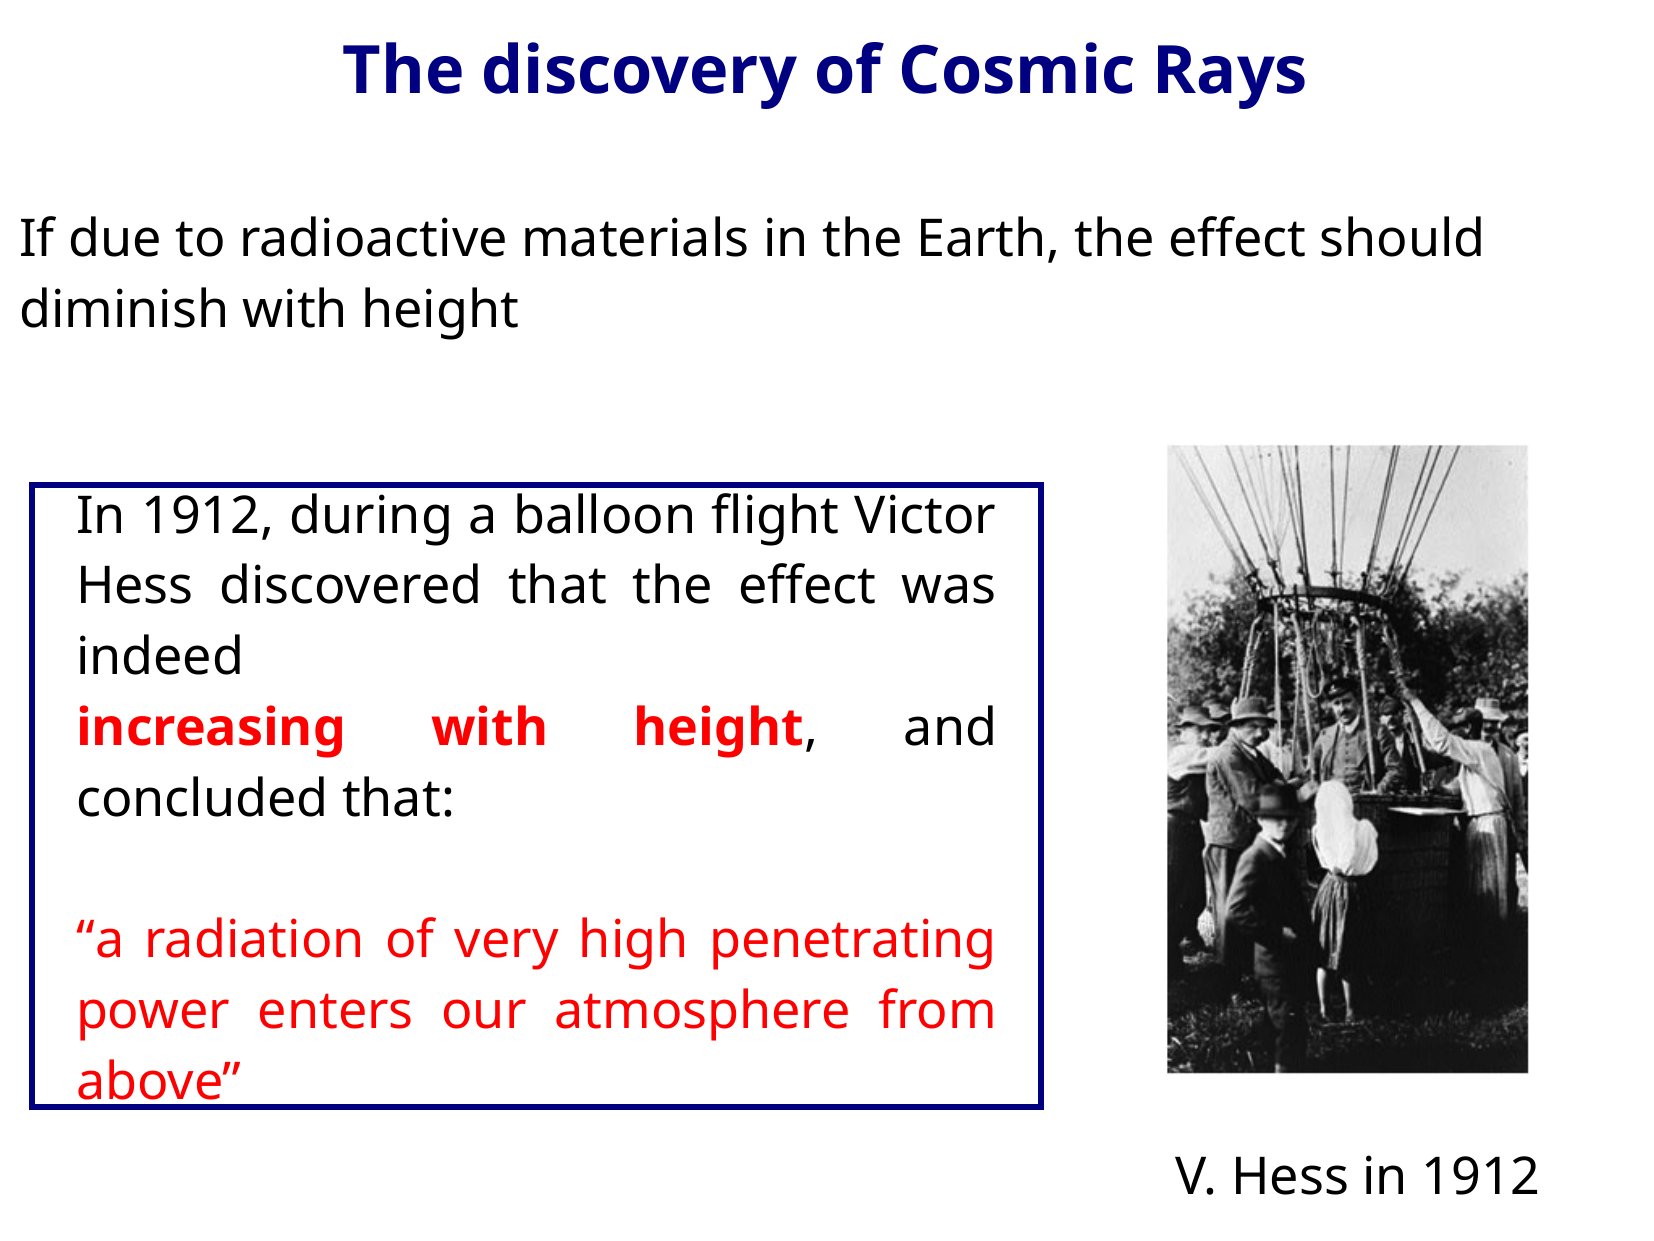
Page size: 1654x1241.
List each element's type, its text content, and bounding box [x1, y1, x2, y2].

text_box The discovery of Cosmic Rays [0, 4, 1652, 131]
text_box In 1912, during a balloon flight Victor Hess discovered that the effect was indeed increasing with height, and concluded that: “a radiation of very high penetrating power enters our atmosphere from above” [32, 484, 1042, 1107]
picture [1166, 444, 1530, 1075]
text_box V. Hess in 1912 [1089, 1139, 1627, 1209]
text_box If due to radioactive materials in the Earth, the effect should diminish with height [19, 237, 1634, 307]
